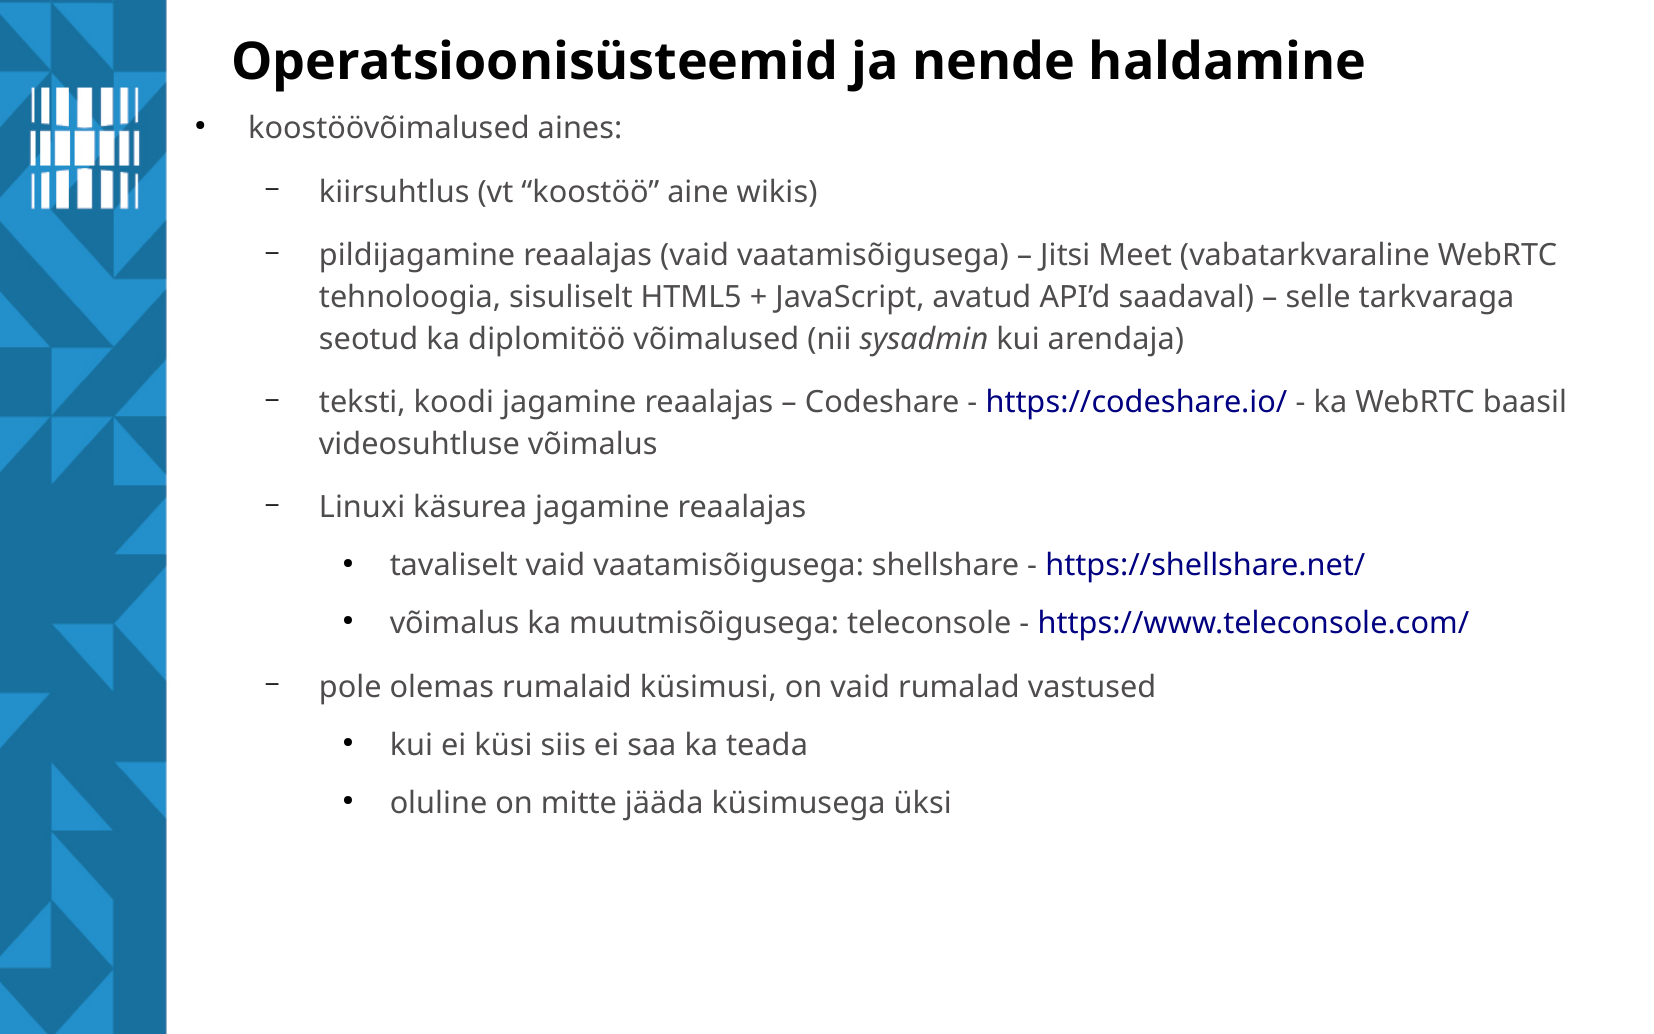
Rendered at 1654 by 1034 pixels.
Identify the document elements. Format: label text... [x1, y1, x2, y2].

list koostöövõimalused aines: kiirsuhtlus (vt “koostöö” aine wikis) pildijagamine reaalajas (vaid vaatamisõigusega) – Jitsi Meet (vabatarkvaraline WebRTC tehnoloogia, sisuliselt HTML5 + JavaScript, avatud API’d saadaval) – selle tarkvaraga seotud ka diplomitöö võimalused (nii sysadmin kui arendaja) teksti, koodi jagamine reaalajas – Codeshare - https://codeshare.io/ - ka WebRTC baasil videosuhtluse võimalus Linuxi käsurea jagamine reaalajas tavaliselt vaid vaatamisõigusega: shellshare - https://shellshare.net/ võimalus ka muutmisõigusega: teleconsole - https://www.teleconsole.com/ pole olemas rumalaid küsimusi, on vaid rumalad vastused kui ei küsi siis ei saa ka teada oluline on mitte jääda küsimusega üksi [177, 106, 1619, 898]
list Operatsioonisüsteemid ja nende haldamine [231, 23, 1536, 101]
picture [42, 108, 132, 208]
